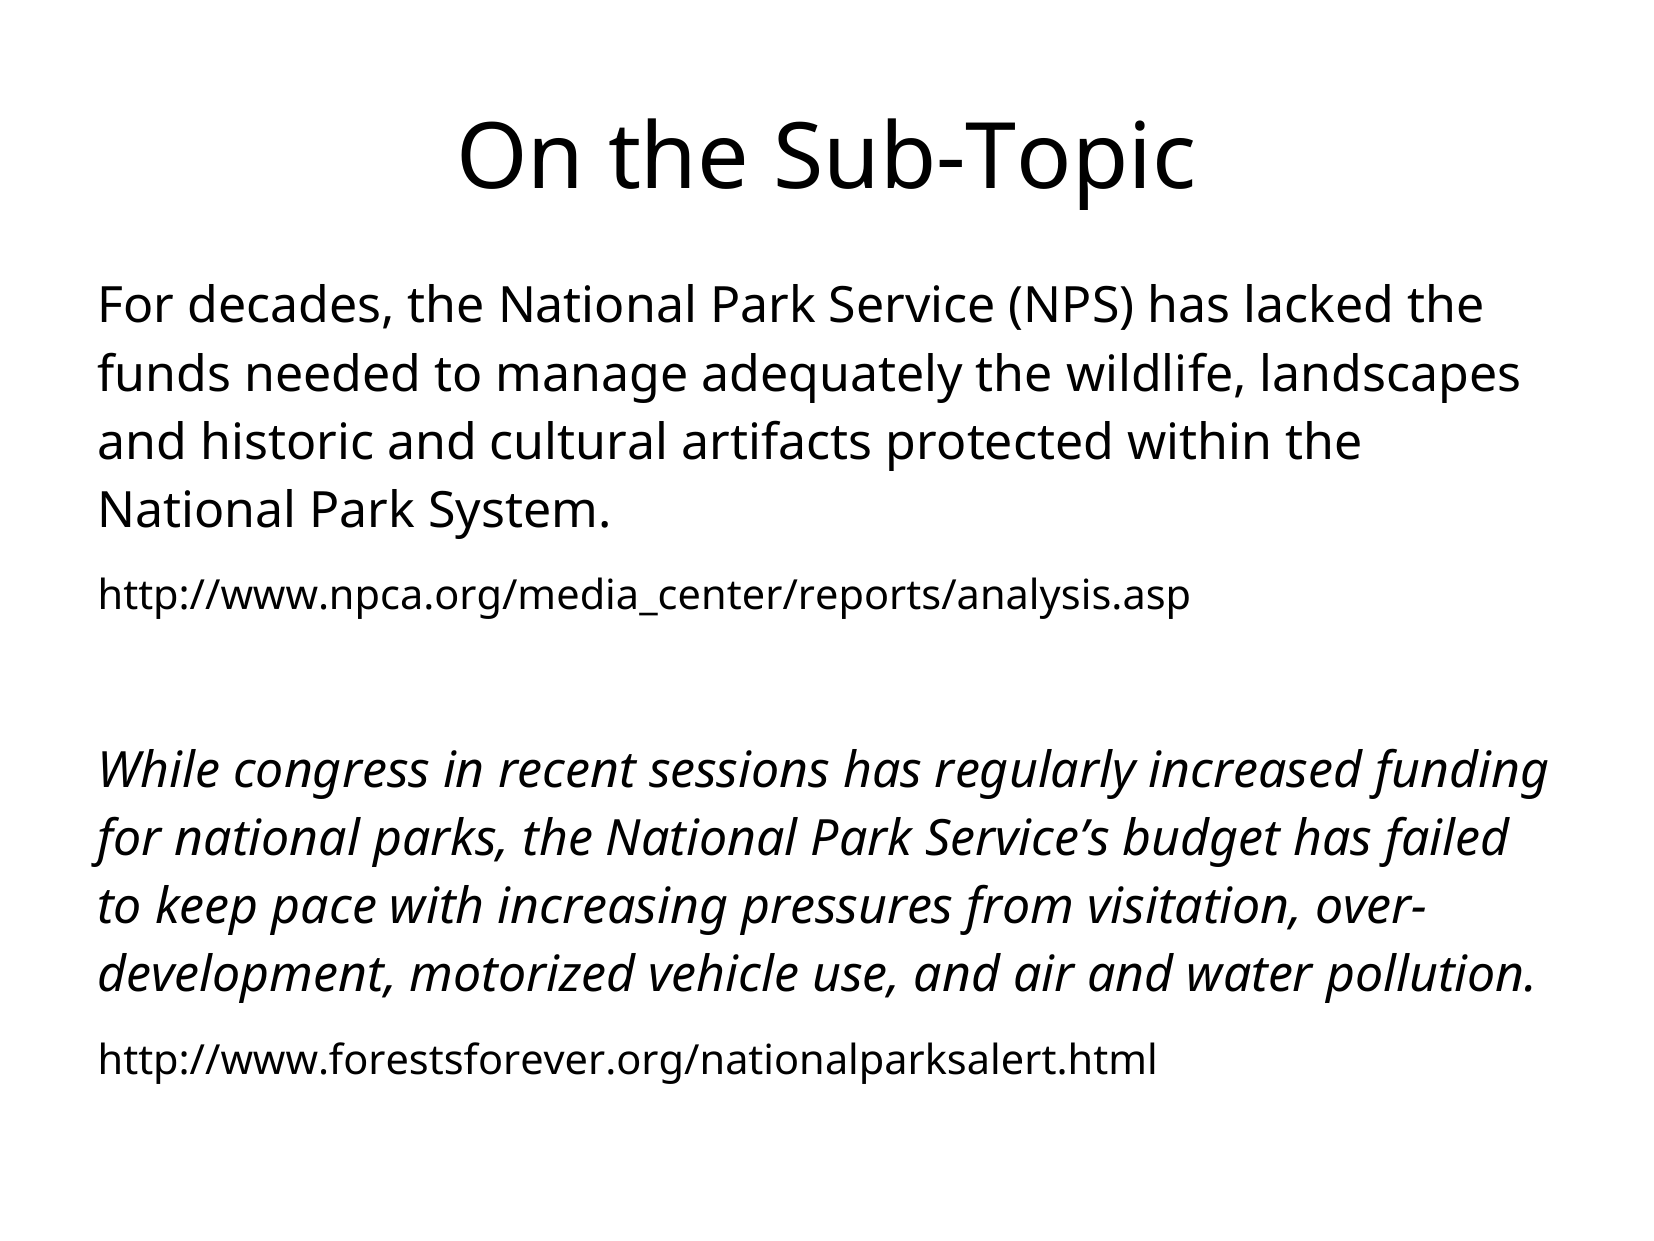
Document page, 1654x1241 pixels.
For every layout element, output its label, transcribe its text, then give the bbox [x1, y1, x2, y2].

title On the Sub-Topic [82, 49, 1571, 257]
text_box For decades, the National Park Service (NPS) has lacked the funds needed to manage adequately the wildlife, landscapes and historic and cultural artifacts protected within the National Park System. http://www.npca.org/media_center/reports/analysis.asp While congress in recent sessions has regularly increased funding for national parks, the National Park Service’s budget has failed to keep pace with increasing pressures from visitation, over-development, motorized vehicle use, and air and water pollution. http://www.forestsforever.org/nationalparksalert.html [82, 261, 1571, 1095]
